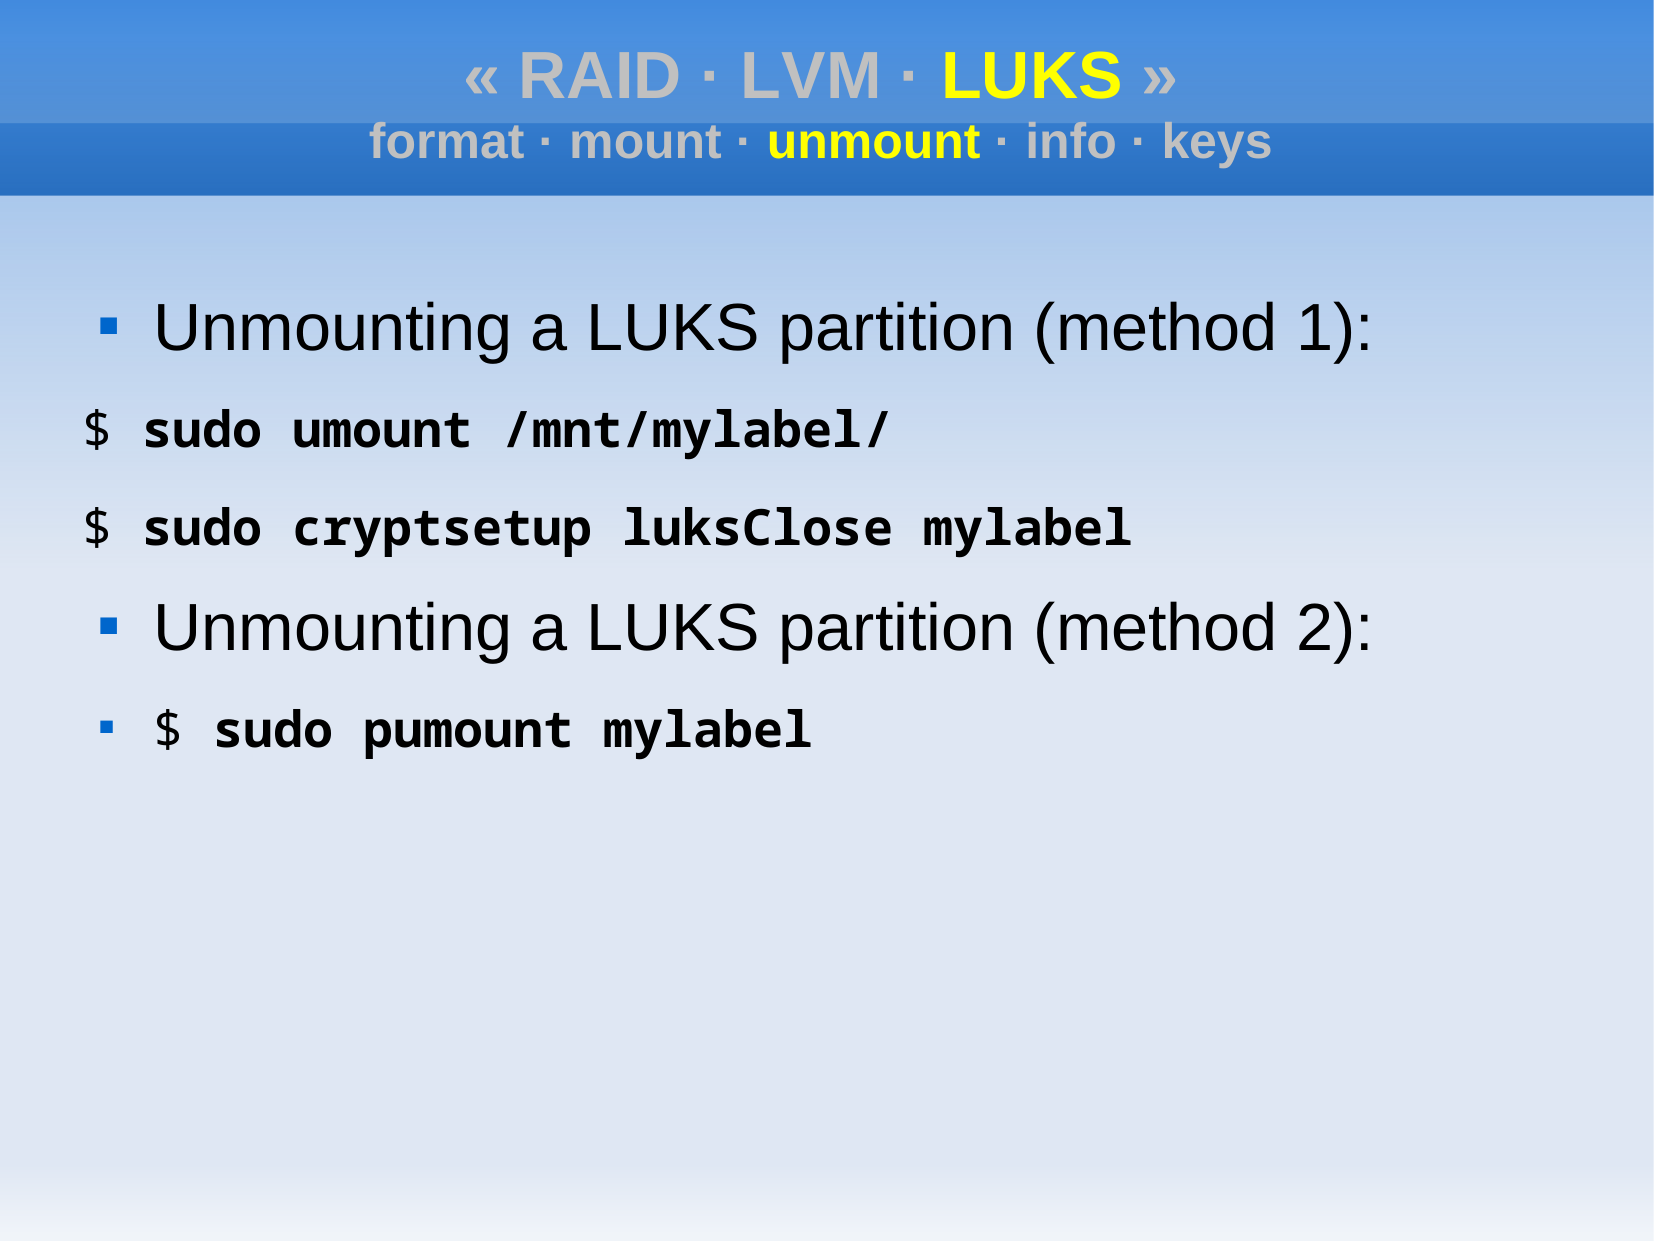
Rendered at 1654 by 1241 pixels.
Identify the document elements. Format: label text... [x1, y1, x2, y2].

picture [0, 0, 1654, 1241]
list Unmounting a LUKS partition (method 1): $ sudo umount /mnt/mylabel/ $ sudo cryptsetup luksClose mylabel Unmounting a LUKS partition (method 2): $ sudo pumount mylabel [82, 290, 1571, 1109]
title « RAID · LVM · LUKS » format · mount · unmount · info · keys [76, 0, 1565, 208]
